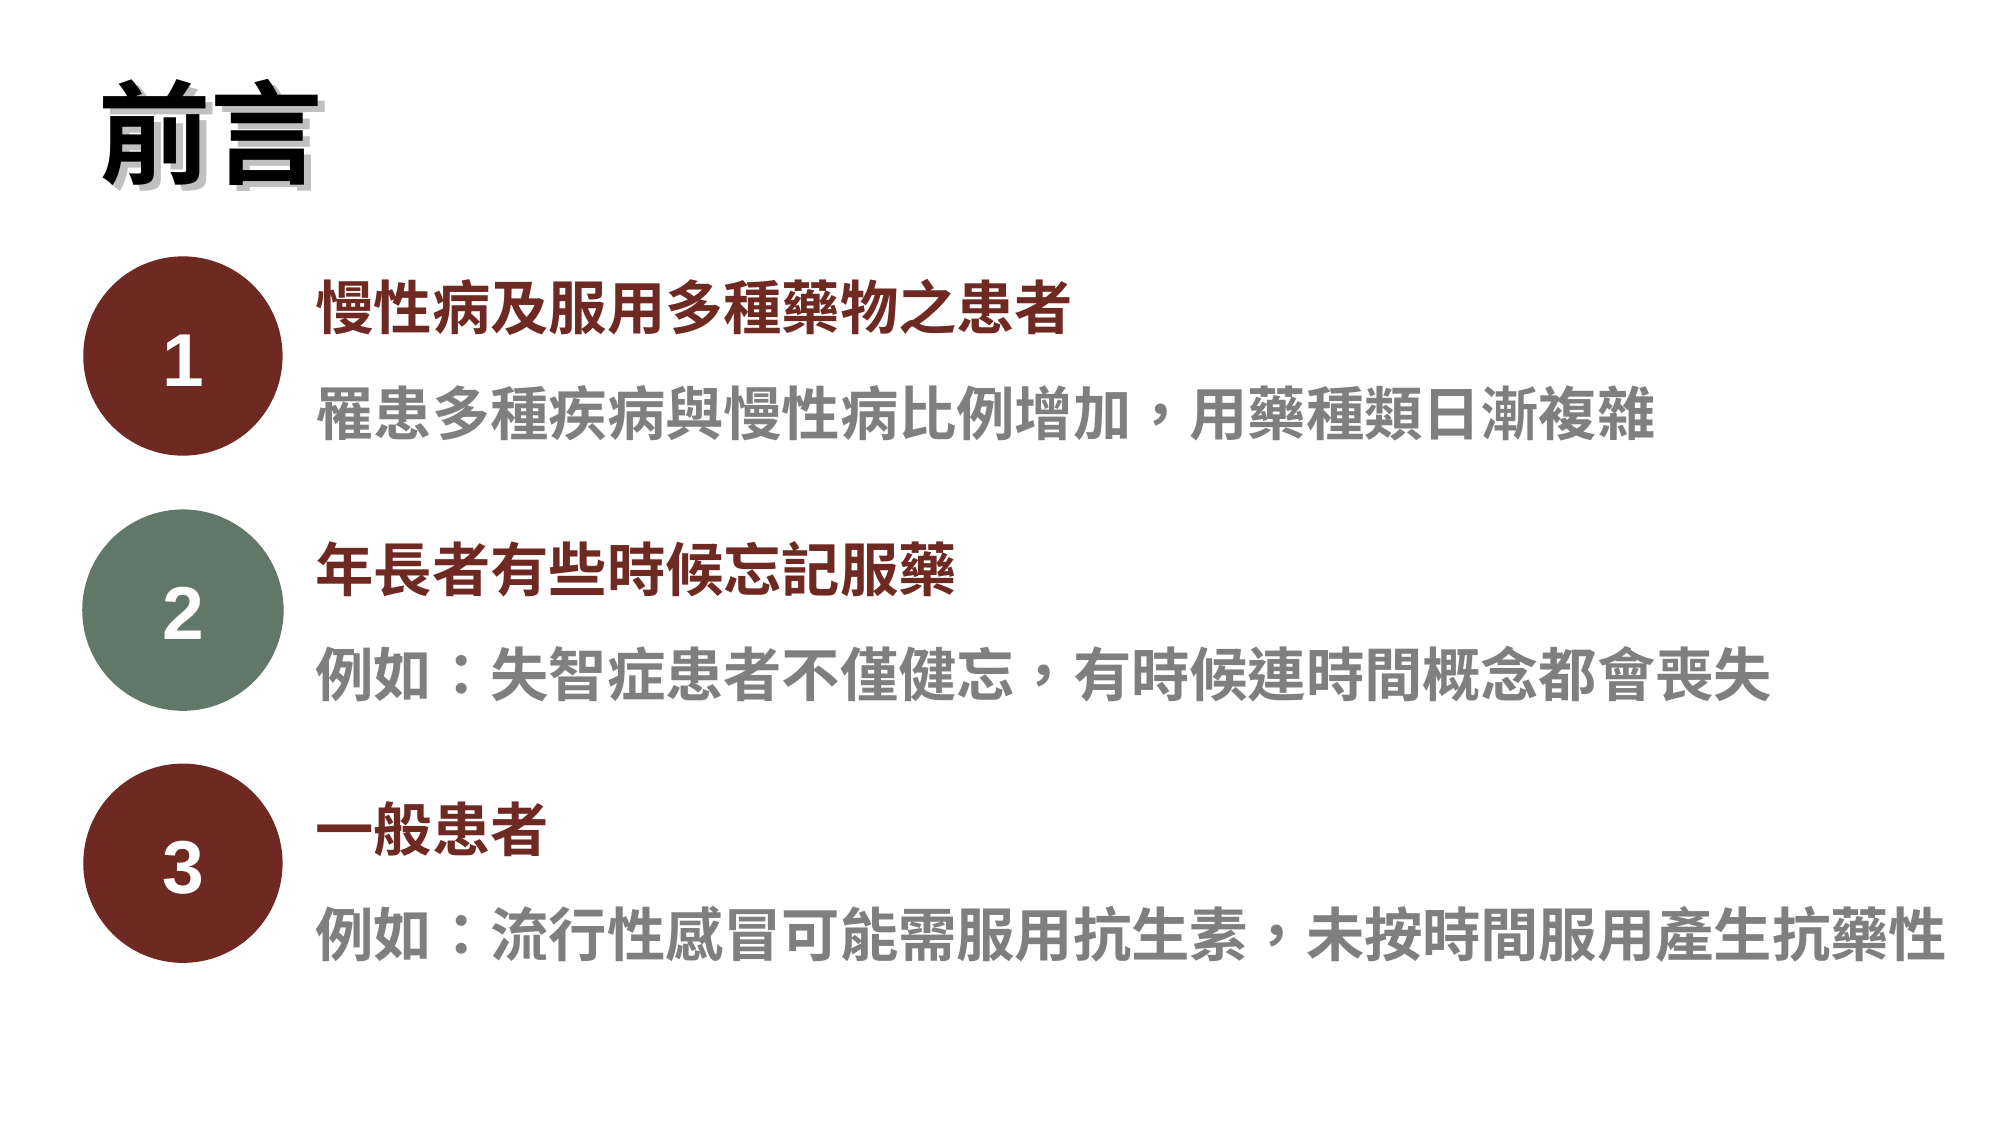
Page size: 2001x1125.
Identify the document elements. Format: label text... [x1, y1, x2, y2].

text_box 2 [83, 510, 283, 710]
text_box 年長者有些時候忘記服藥 例如：失智症患者不僅健忘，有時候連時間概念都會喪失 [315, 498, 1958, 698]
text_box 慢性病及服用多種藥物之患者 罹患多種疾病與慢性病比例增加，用藥種類日漸複雜 [315, 236, 1958, 437]
text_box 一般患者 例如：流行性感冒可能需服用抗生素，未按時間服用產生抗藥性 [315, 758, 1958, 958]
text_box 1 [83, 256, 283, 456]
text_box 前言 [83, 55, 368, 207]
text_box 3 [83, 763, 283, 963]
